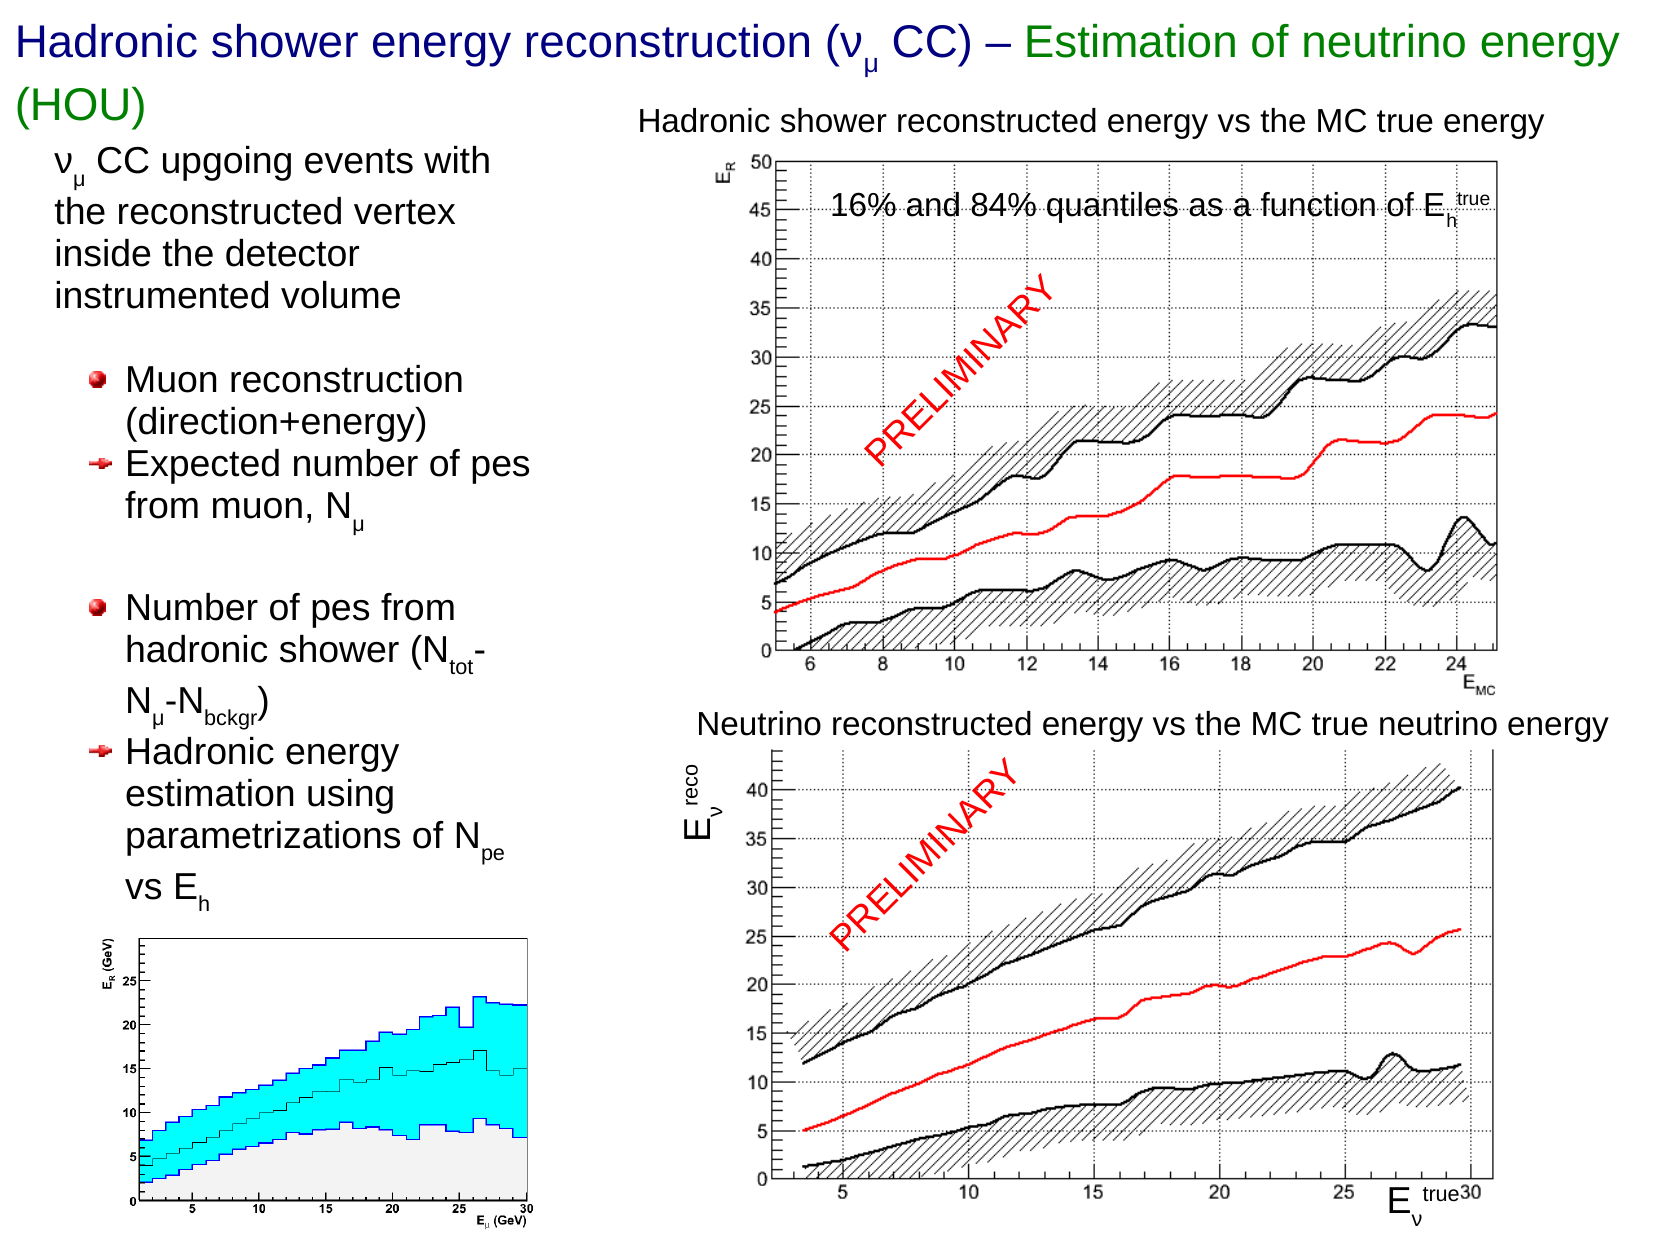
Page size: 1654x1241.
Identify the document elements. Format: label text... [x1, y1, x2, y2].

text_box Hadronic shower energy reconstruction (νμ CC) – Estimation of neutrino energy (HOU) [0, 8, 1651, 138]
picture [686, 100, 1587, 697]
picture [90, 923, 541, 1241]
text_box νμ CC upgoing events with the reconstructed vertex inside the detector instrumented volume Muon reconstruction (direction+energy) Expected number of pes from muon, Nμ Number of pes from hadronic shower (Νtot-Nμ-Nbckgr) Hadronic energy estimation using parametrizations of Npe vs Eh [39, 132, 551, 924]
text_box Eνtrue [1371, 1172, 1475, 1239]
text_box PRELIMINARY [805, 750, 1046, 976]
picture [734, 750, 1522, 1201]
text_box PRELIMINARY [841, 250, 1082, 492]
text_box Hadronic shower reconstructed energy vs the MC true energy [622, 95, 1585, 148]
text_box Eνreco [668, 750, 735, 858]
text_box Neutrino reconstructed energy vs the MC true neutrino energy [681, 697, 1654, 750]
text_box 16% and 84% quantiles as a function of Ehtrue [815, 179, 1506, 240]
